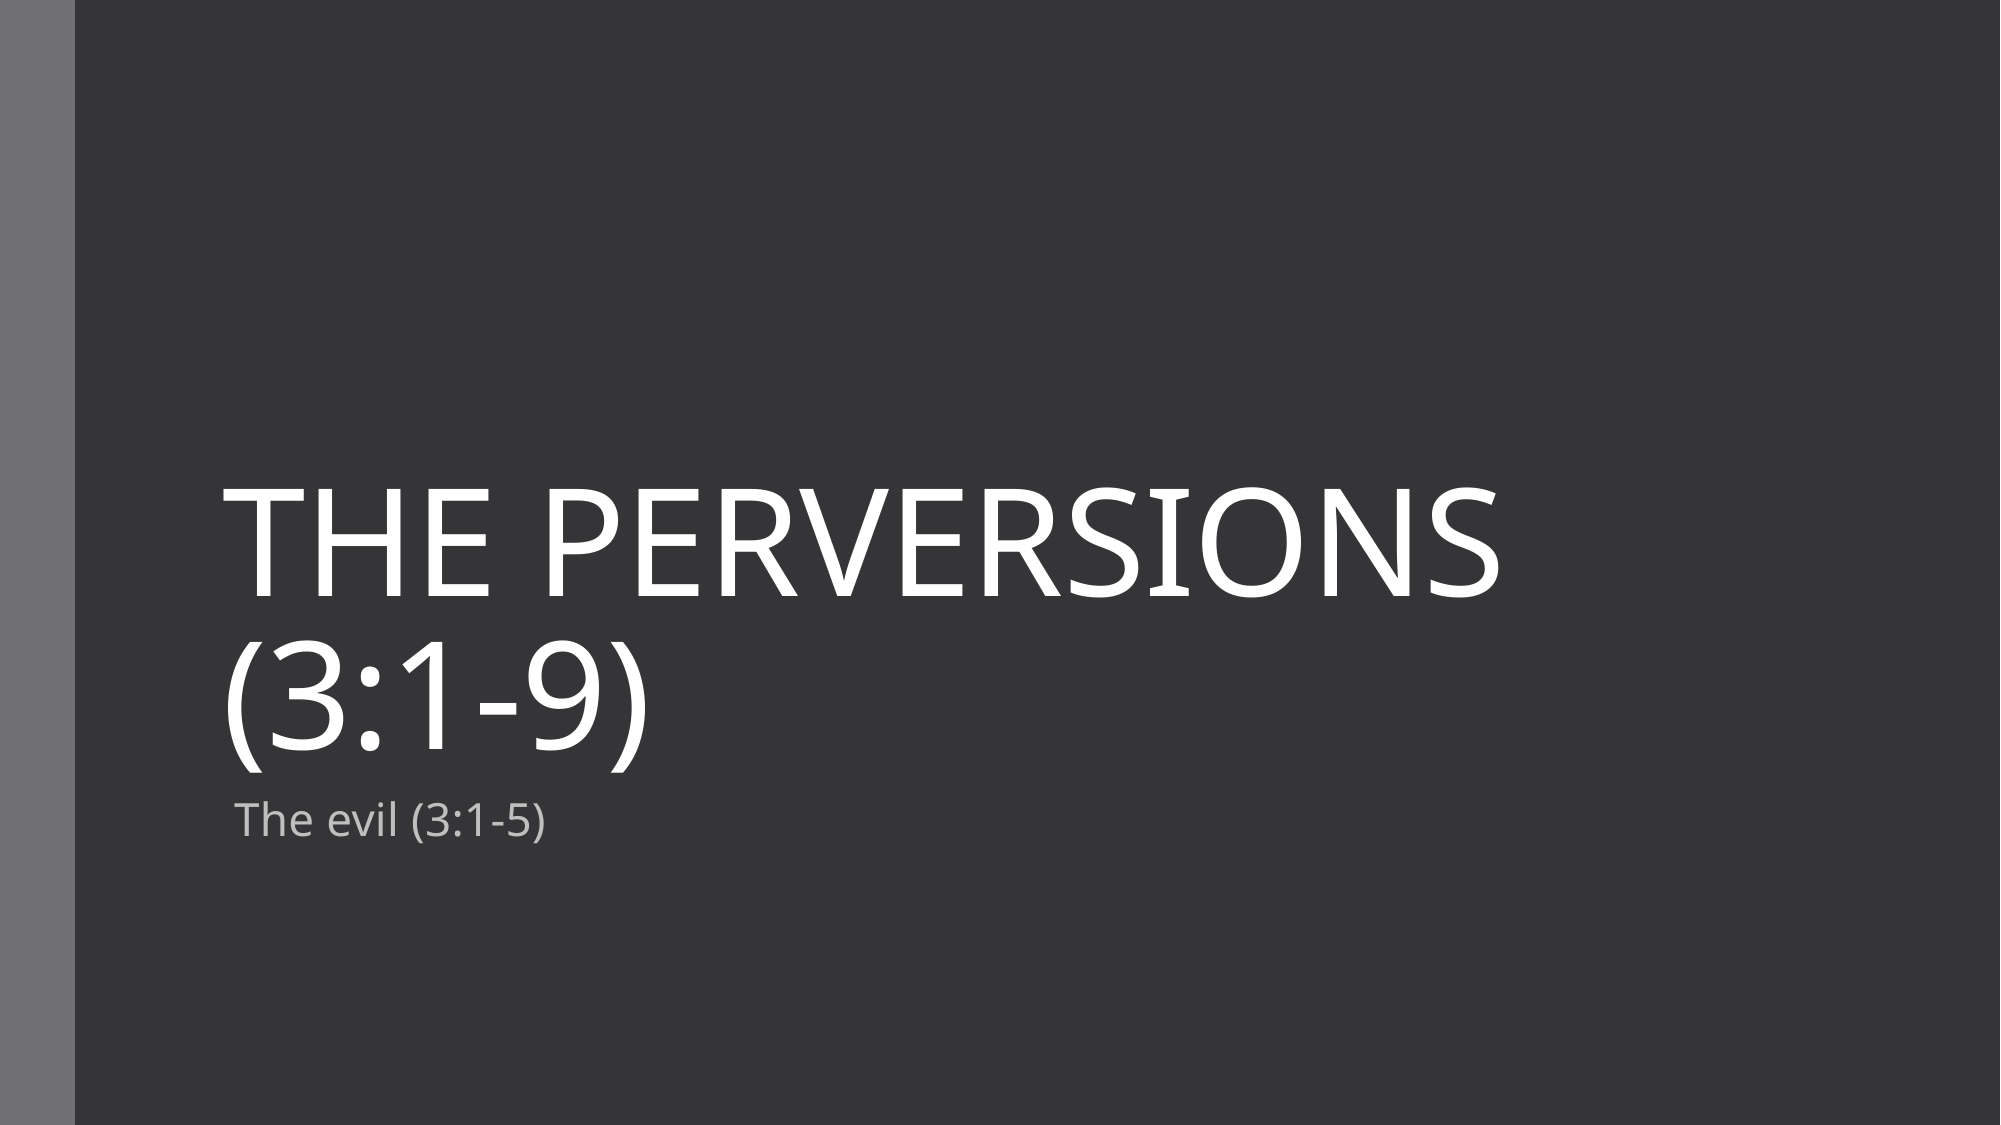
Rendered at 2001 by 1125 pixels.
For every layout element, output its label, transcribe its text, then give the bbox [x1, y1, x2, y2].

title THE PERVERSIONS (3:1-9) [206, 124, 1752, 787]
subtitle The evil (3:1-5) [206, 787, 1752, 1066]
